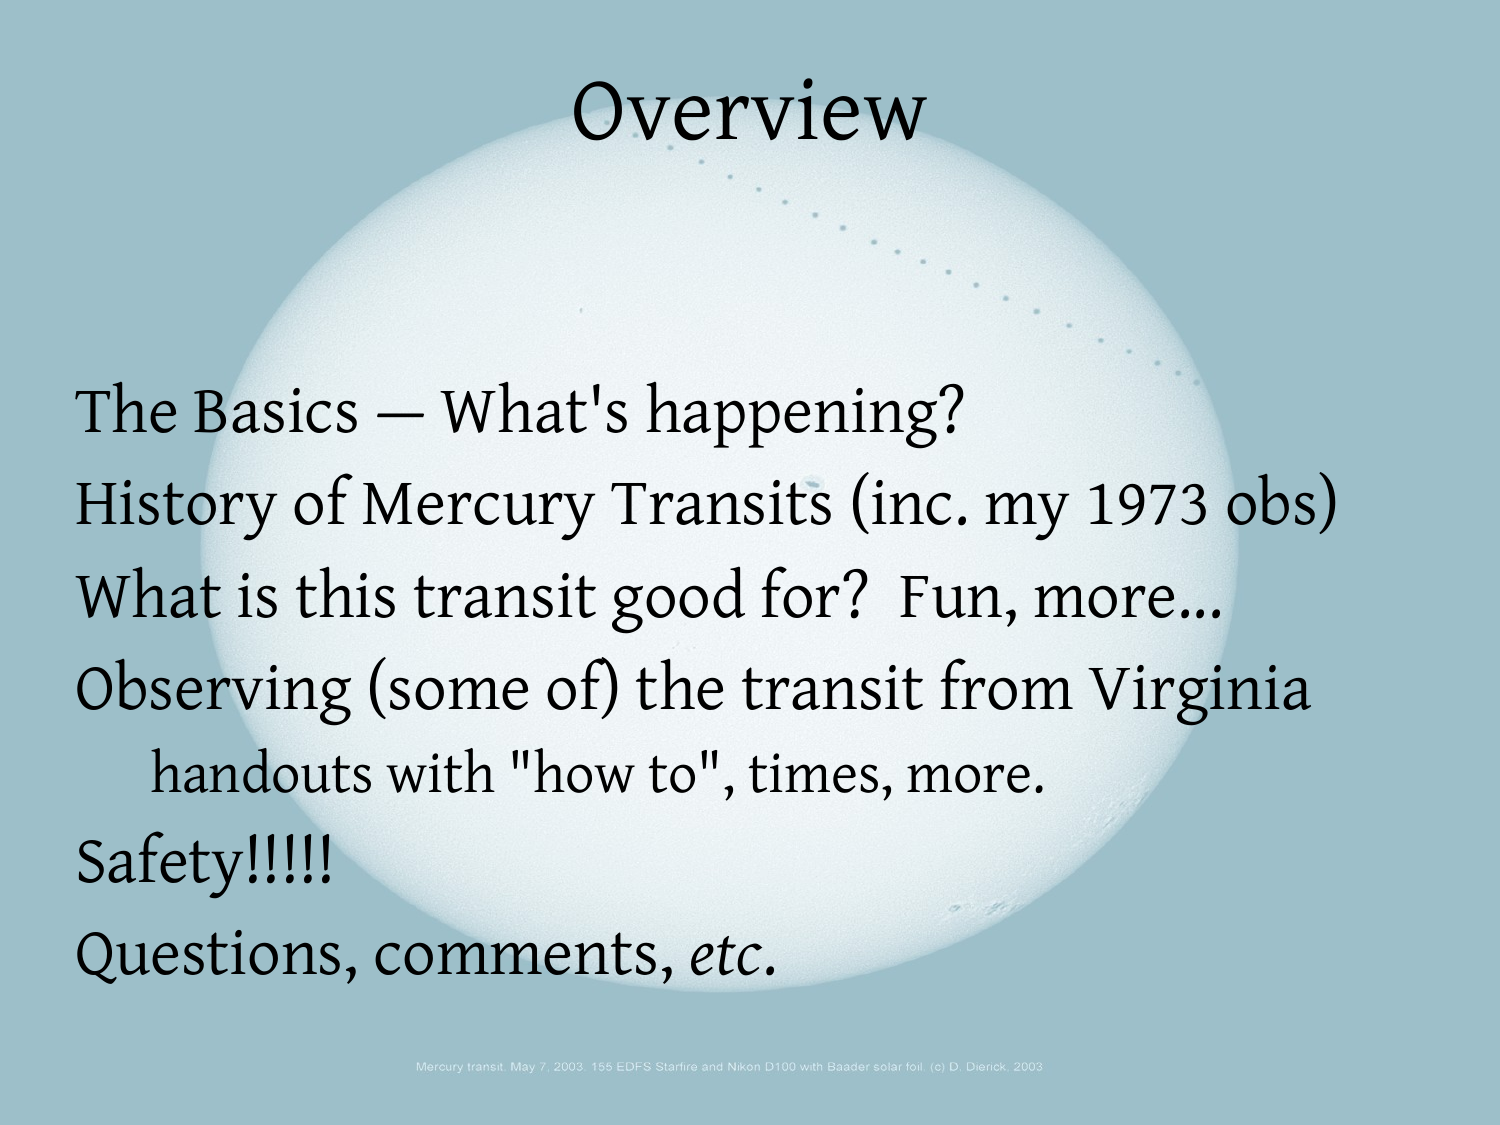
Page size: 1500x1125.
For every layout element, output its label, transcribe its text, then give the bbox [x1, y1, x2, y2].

title Overview [112, 37, 1388, 188]
list The Basics — What's happening? History of Mercury Transits (inc. my 1973 obs) What is this transit good for? Fun, more... Observing (some of) the transit from Virginia handouts with "how to", times, more. Safety!!!!! Questions, comments, etc. [75, 375, 1426, 1001]
picture [0, 0, 1500, 1125]
